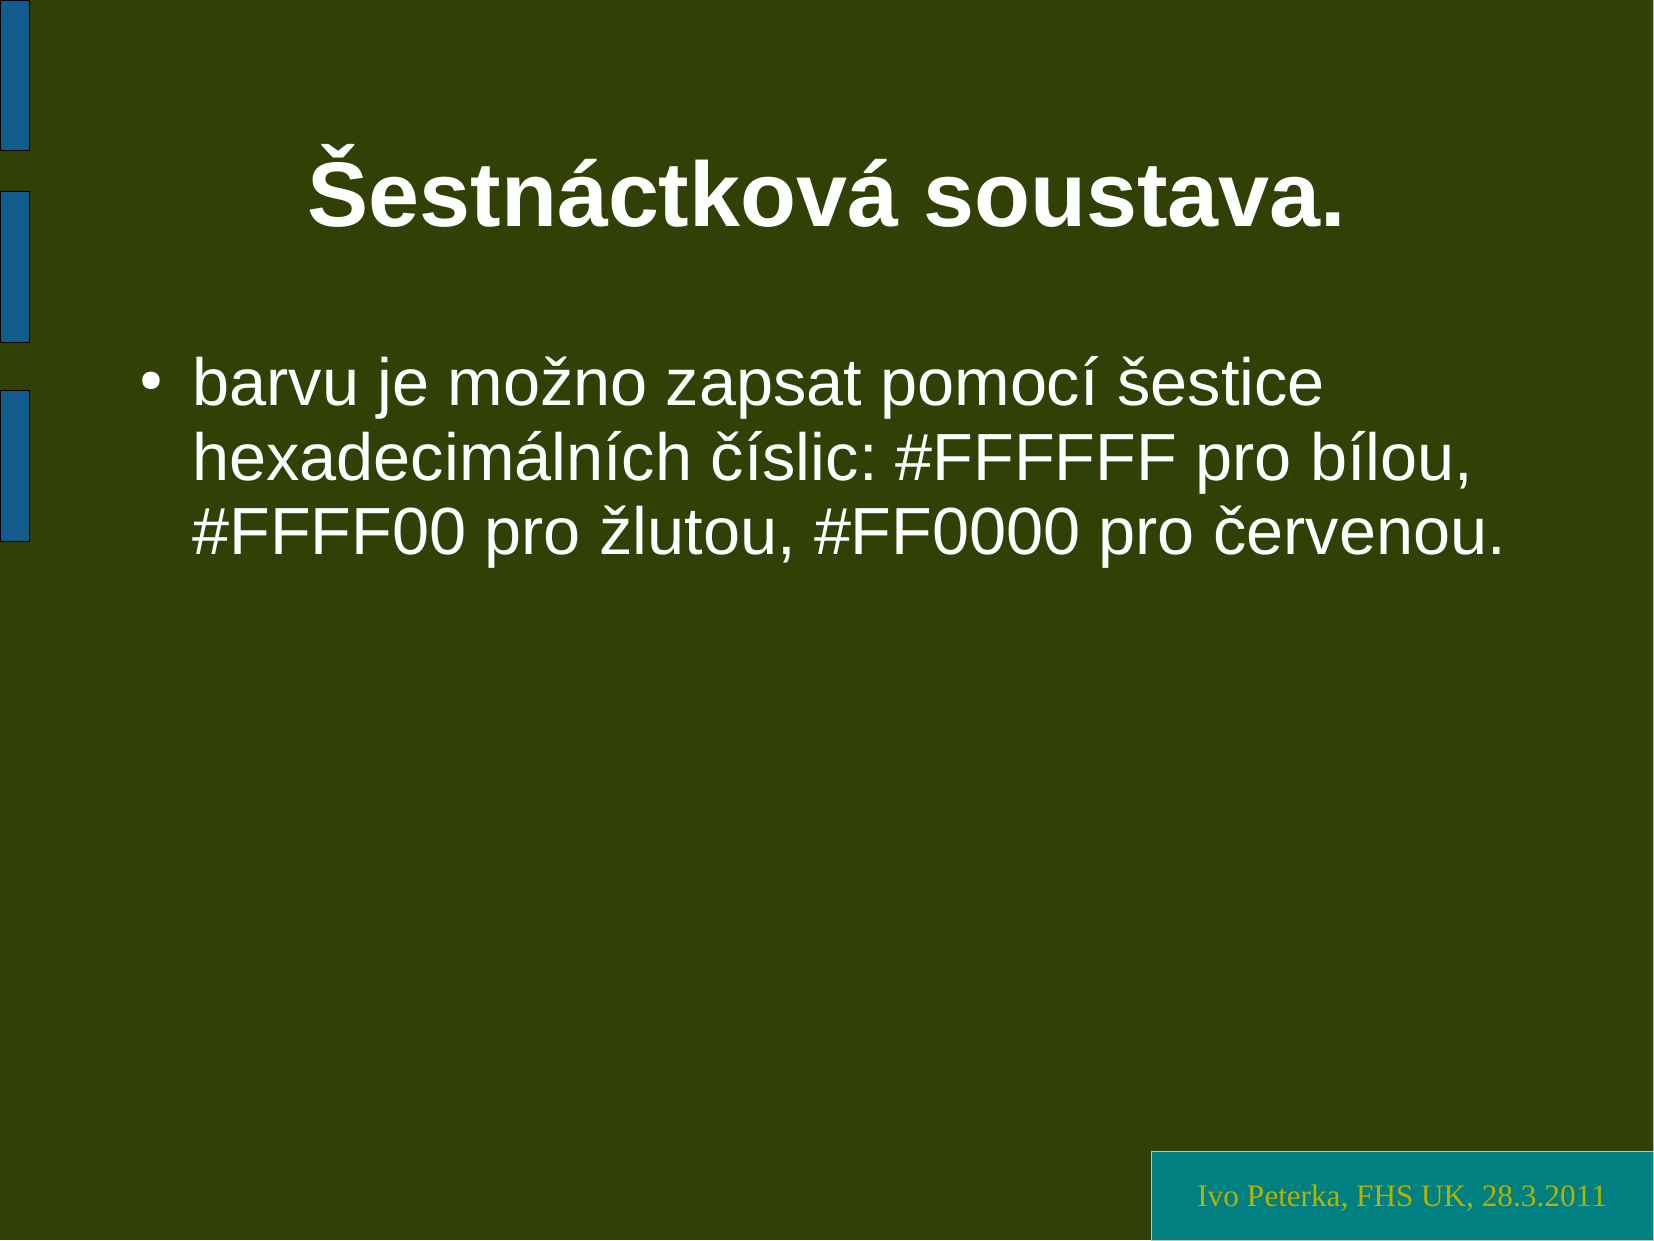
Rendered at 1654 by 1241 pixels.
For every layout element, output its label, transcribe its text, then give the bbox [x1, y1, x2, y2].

title Šestnáctková soustava. [121, 98, 1534, 291]
list barvu je možno zapsat pomocí šestice hexadecimálních číslic: #FFFFFF pro bílou, #FFFF00 pro žlutou, #FF0000 pro červenou. [121, 344, 1534, 1112]
